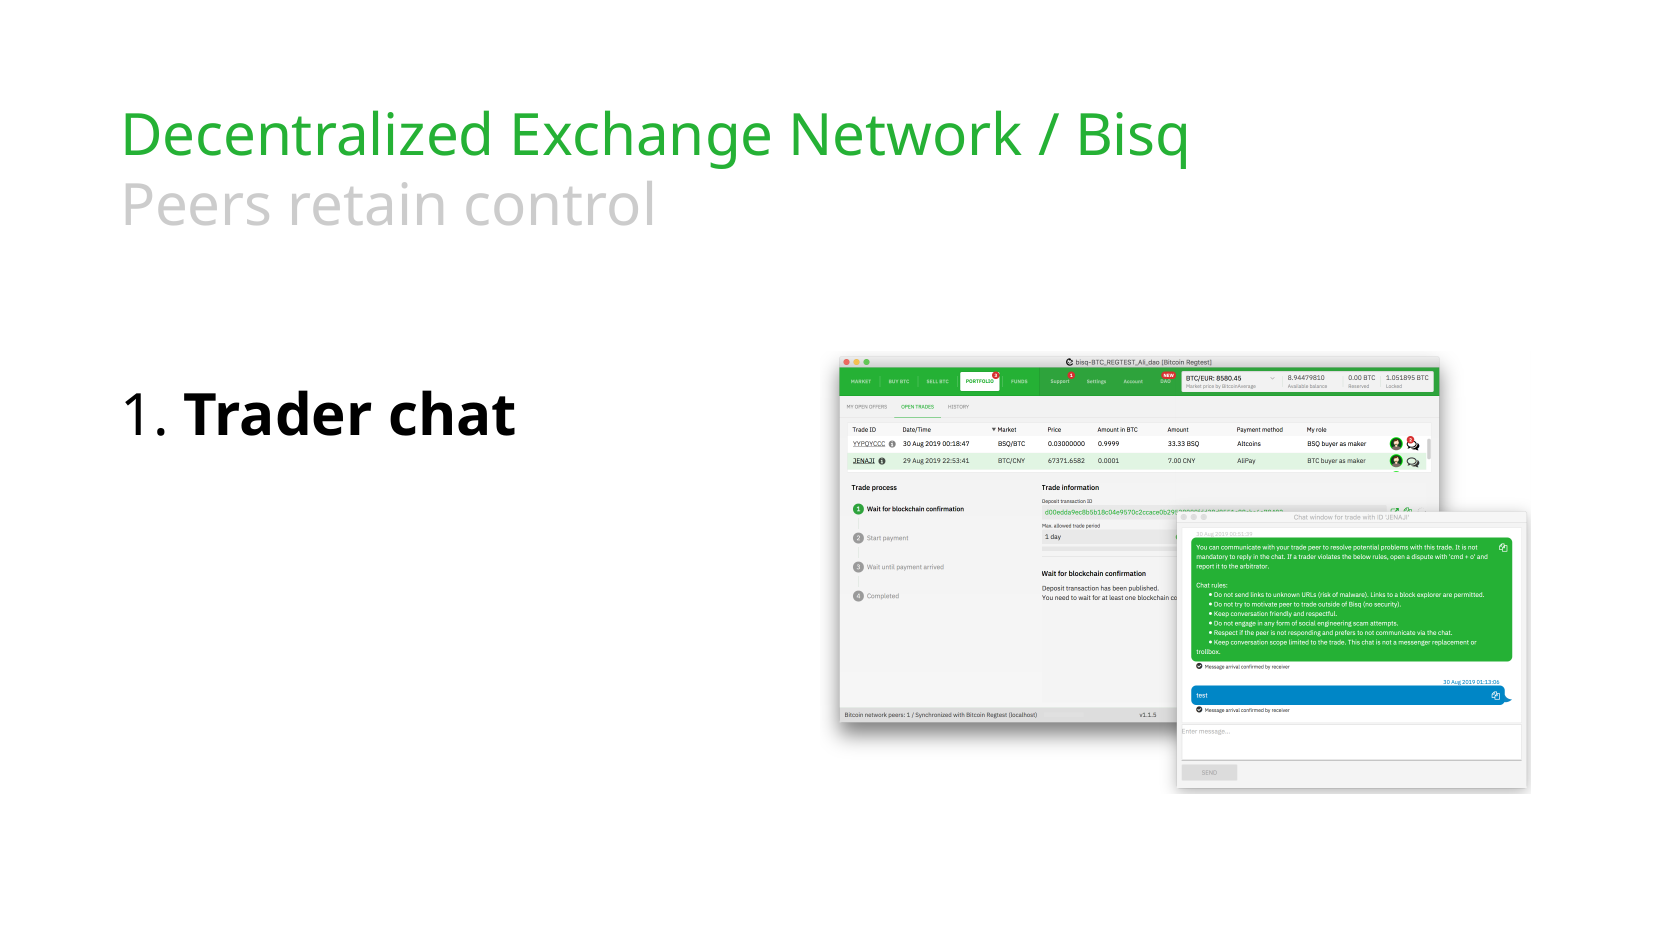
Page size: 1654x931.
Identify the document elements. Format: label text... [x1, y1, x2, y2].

picture [820, 351, 1531, 794]
text_box Decentralized Exchange Network / Bisq Peers retain control 1. Trader chat [105, 81, 1531, 864]
